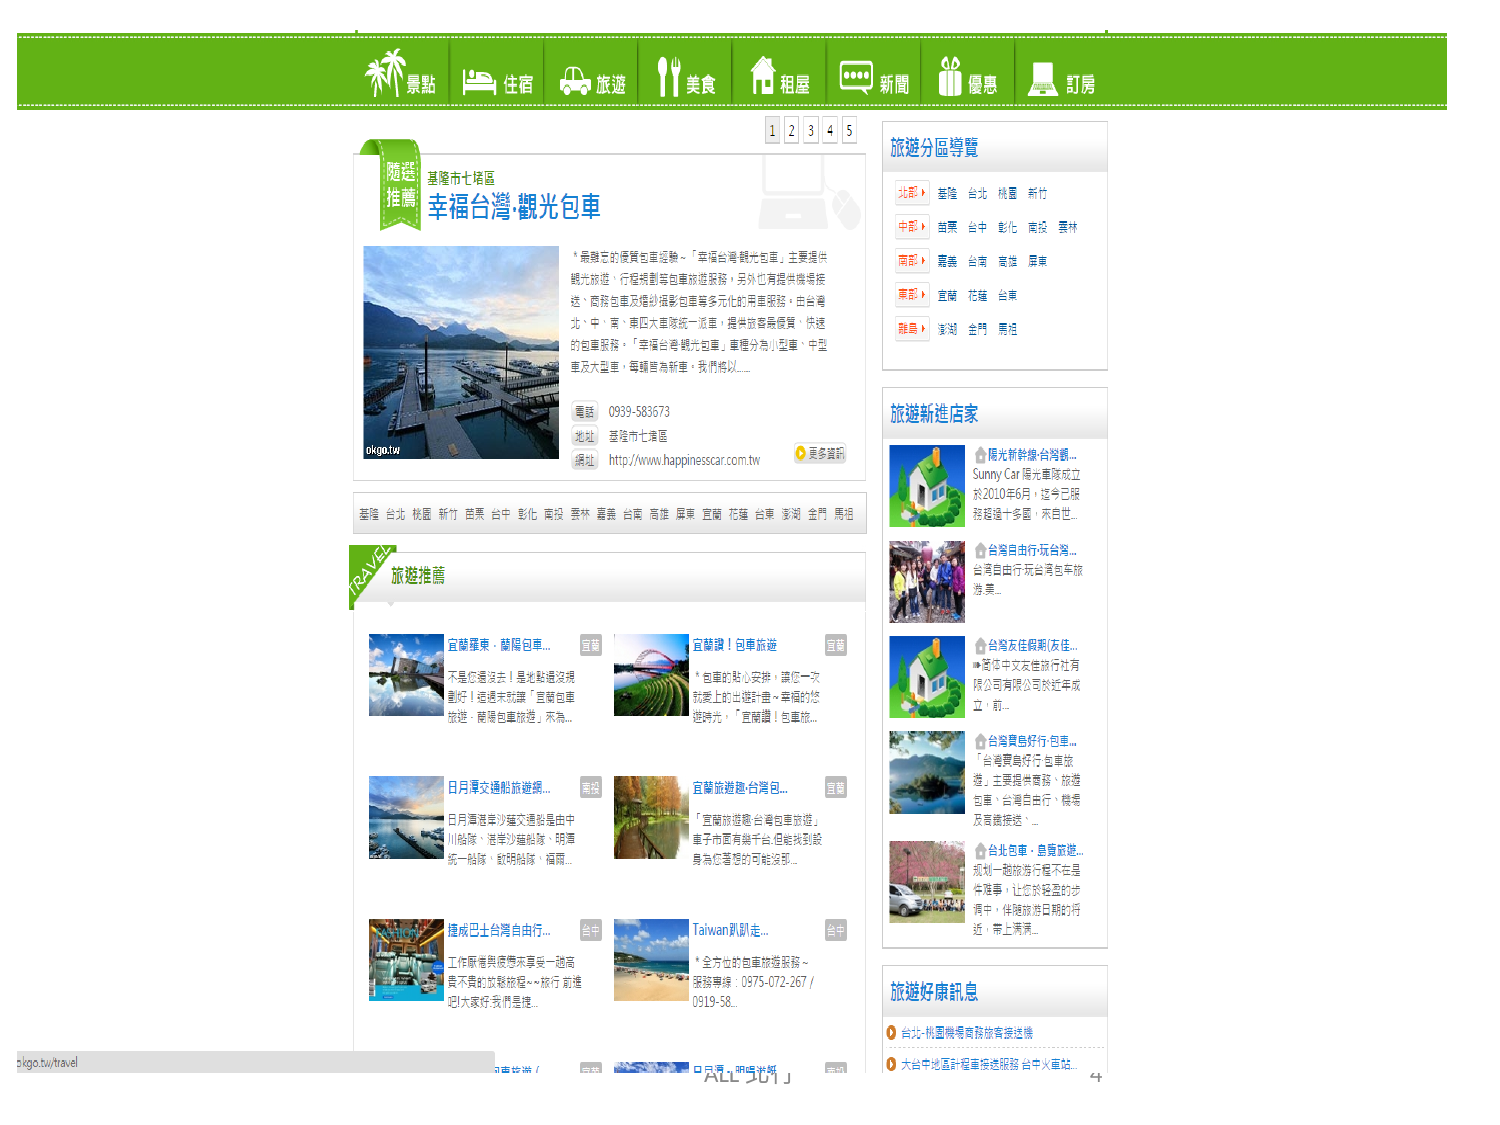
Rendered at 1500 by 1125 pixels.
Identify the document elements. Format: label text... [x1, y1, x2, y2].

picture [17, 30, 1447, 1073]
text_box ALL北行 [512, 1073, 988, 1103]
text_box 4 [1074, 1073, 1426, 1103]
